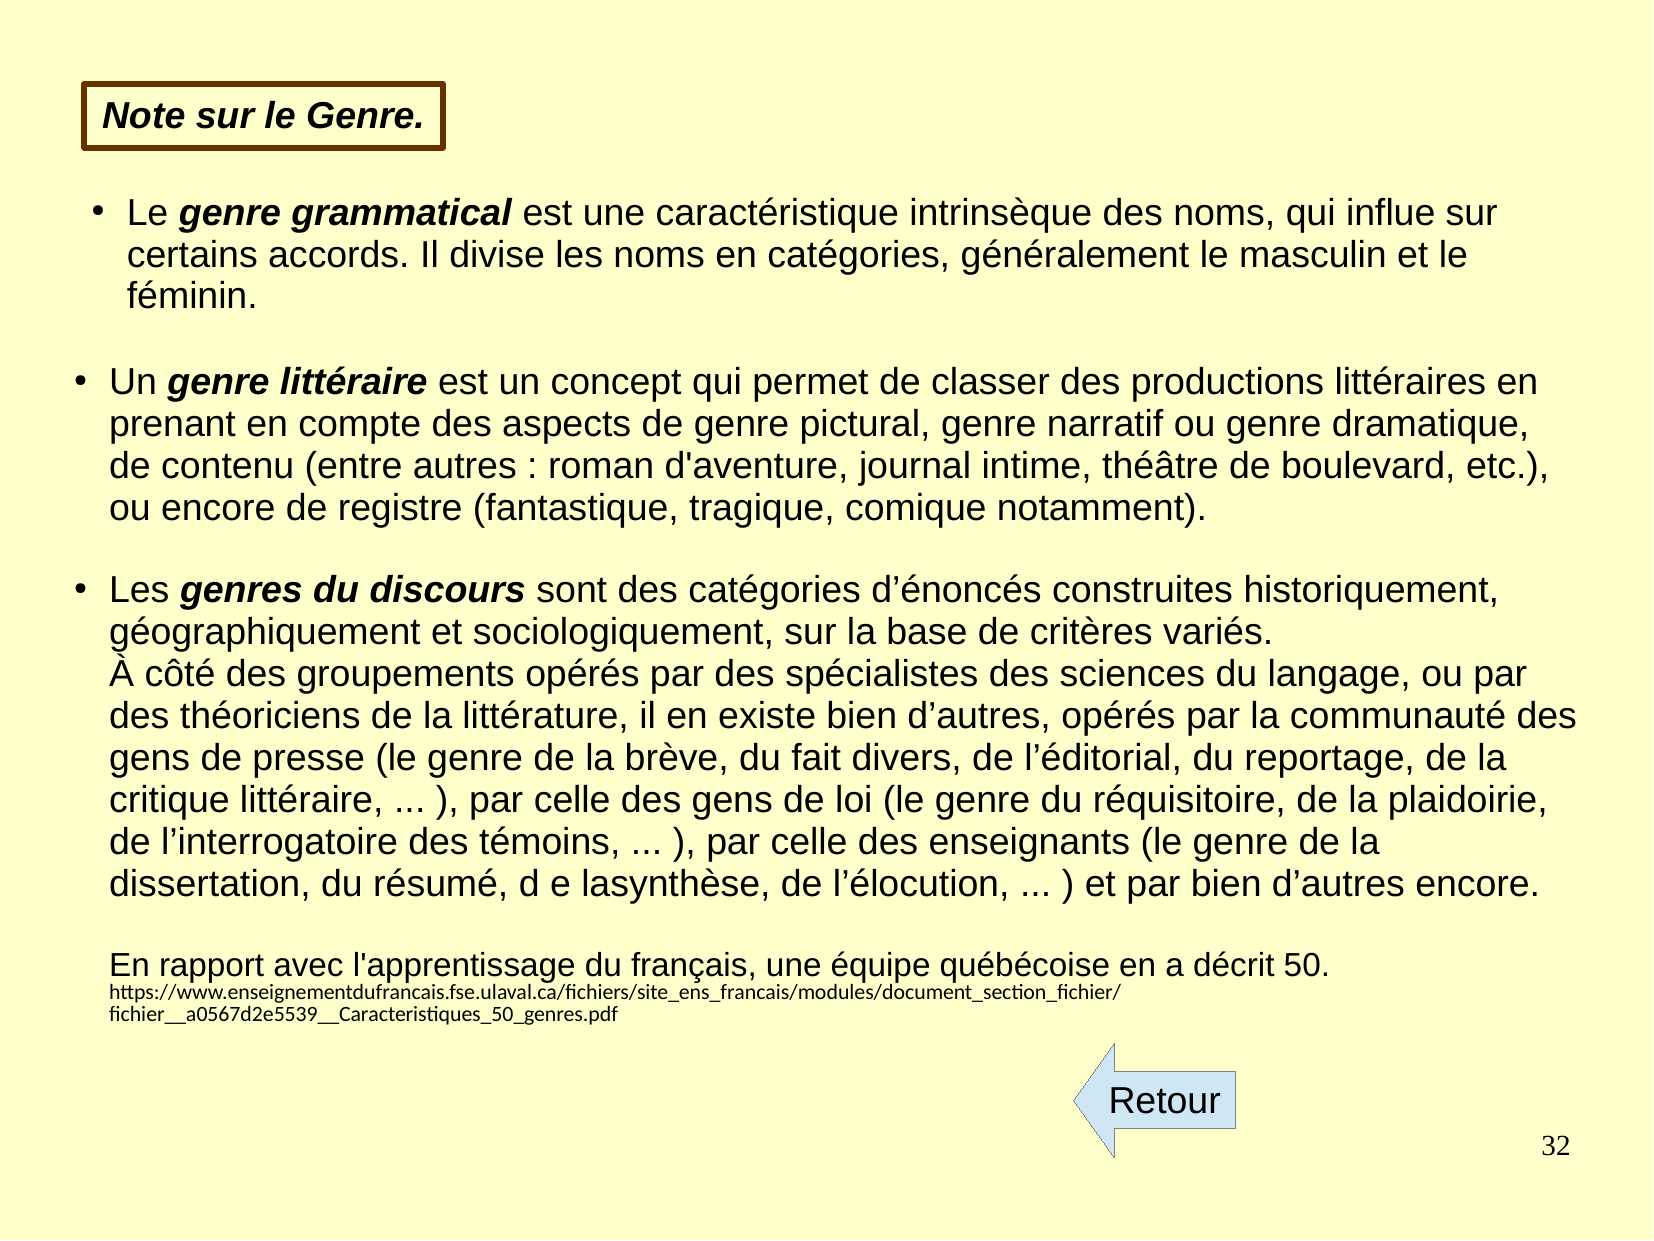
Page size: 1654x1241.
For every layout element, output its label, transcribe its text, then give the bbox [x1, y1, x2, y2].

text_box Les genres du discours sont des catégories d’énoncés construites historiquement, géographiquement et sociologiquement, sur la base de critères variés. À côté des groupements opérés par des spécialistes des sciences du langage, ou par des théoriciens de la littérature, il en existe bien d’autres, opérés par la communauté des gens de presse (le genre de la brève, du fait divers, de l’éditorial, du reportage, de la critique littéraire, ... ), par celle des gens de loi (le genre du réquisitoire, de la plaidoirie, de l’interrogatoire des témoins, ... ), par celle des enseignants (le genre de la dissertation, du résumé, d e lasynthèse, de l’élocution, ... ) et par bien d’autres encore. En rapport avec l'apprentissage du français, une équipe québécoise en a décrit 50. https://www.enseignementdufrancais.fse.ulaval.ca/fichiers/site_ens_francais/modules/document_section_fichier/fichier__a0567d2e5539__Caracteristiques_50_genres.pdf [59, 561, 1595, 1046]
text_box Note sur le Genre. [84, 83, 443, 148]
text_box Un genre littéraire est un concept qui permet de classer des productions littéraires en prenant en compte des aspects de genre pictural, genre narratif ou genre dramatique, de contenu (entre autres : roman d'aventure, journal intime, théâtre de boulevard, etc.), ou encore de registre (fantastique, tragique, comique notamment). [59, 353, 1595, 538]
text_box Retour [1073, 1046, 1236, 1158]
text_box Le genre grammatical est une caractéristique intrinsèque des noms, qui influe sur certains accords. Il divise les noms en catégories, généralement le masculin et le féminin. [76, 183, 1613, 326]
